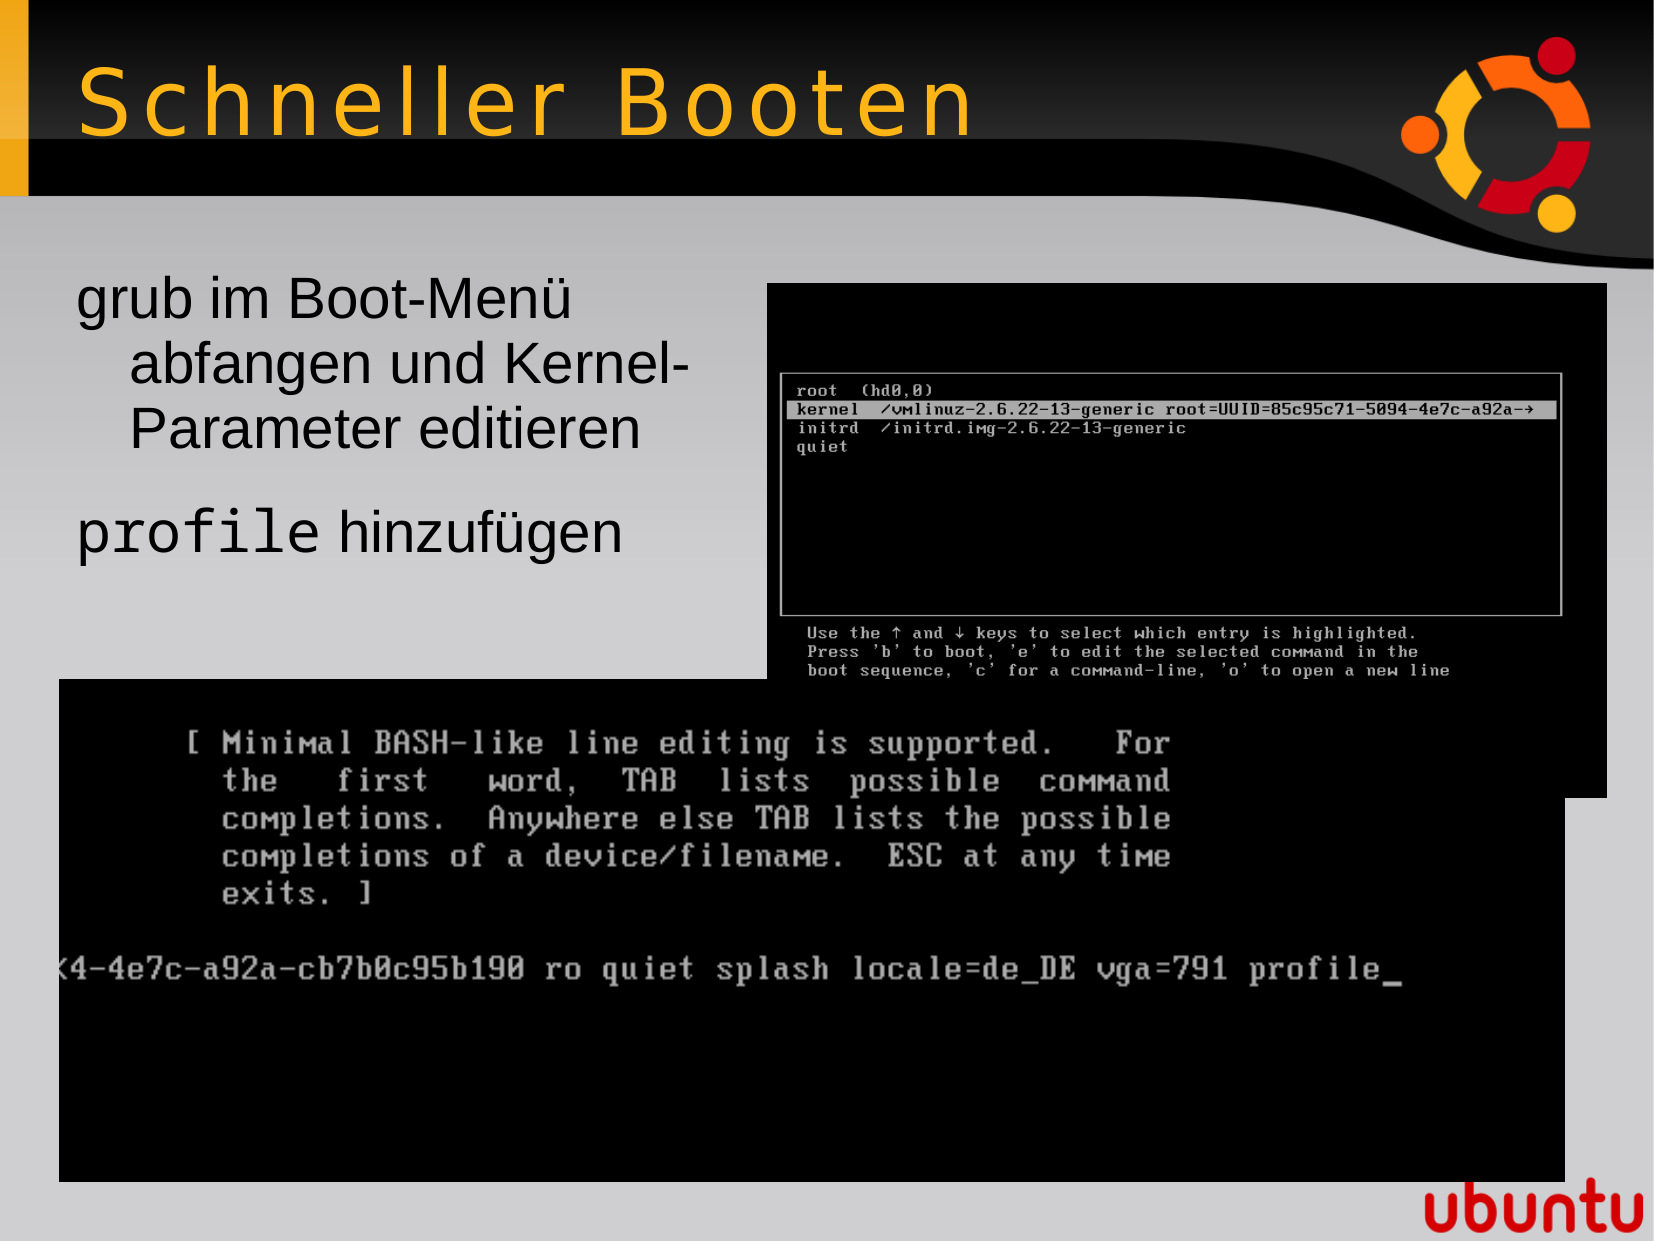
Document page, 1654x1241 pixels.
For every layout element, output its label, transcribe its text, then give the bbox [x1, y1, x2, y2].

picture [0, 0, 1654, 1241]
title Schneller Booten [76, 0, 1300, 207]
list grub im Boot-Menü abfangen und Kernel-Parameter editieren profile hinzufügen [59, 265, 798, 679]
